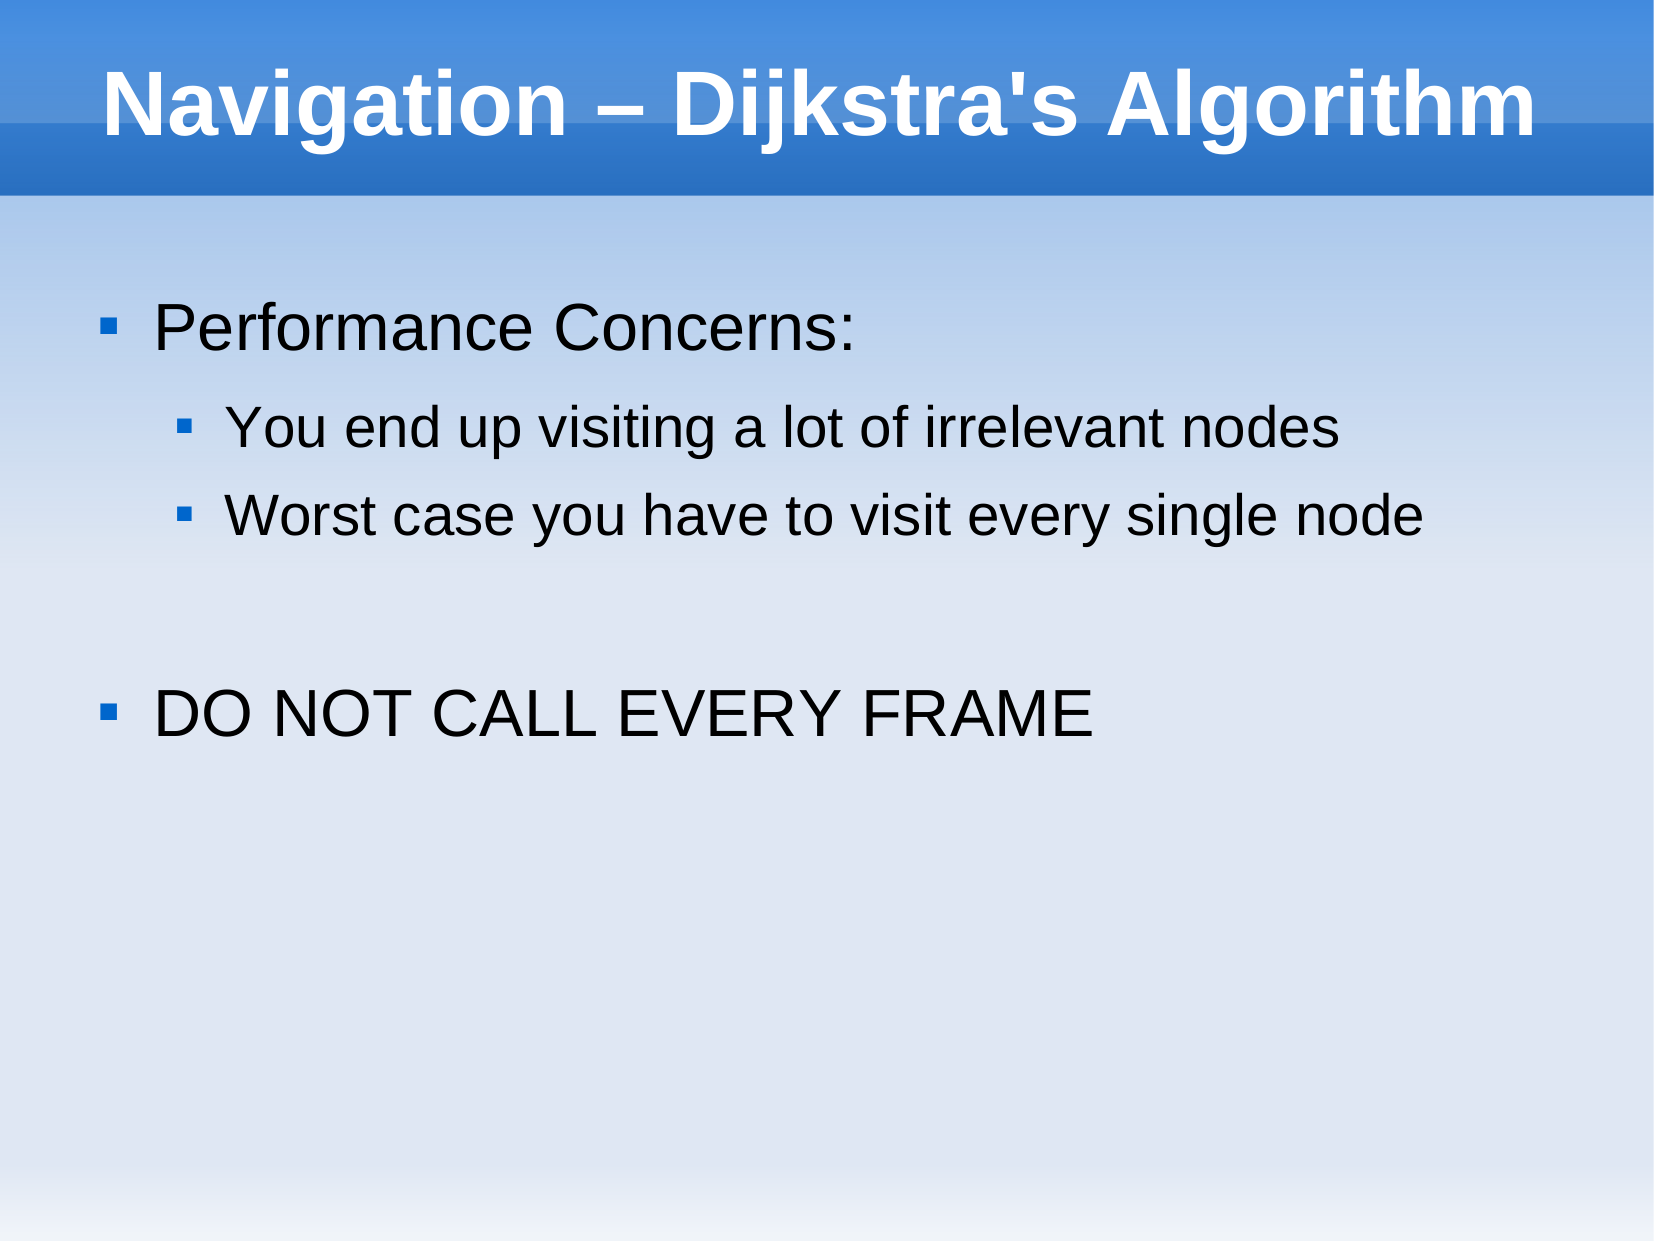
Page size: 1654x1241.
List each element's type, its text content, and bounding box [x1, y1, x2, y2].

list Performance Concerns: You end up visiting a lot of irrelevant nodes Worst case you have to visit every single node DO NOT CALL EVERY FRAME [82, 290, 1571, 1109]
title Navigation – Dijkstra's Algorithm [76, 0, 1565, 208]
picture [0, 0, 1654, 1241]
